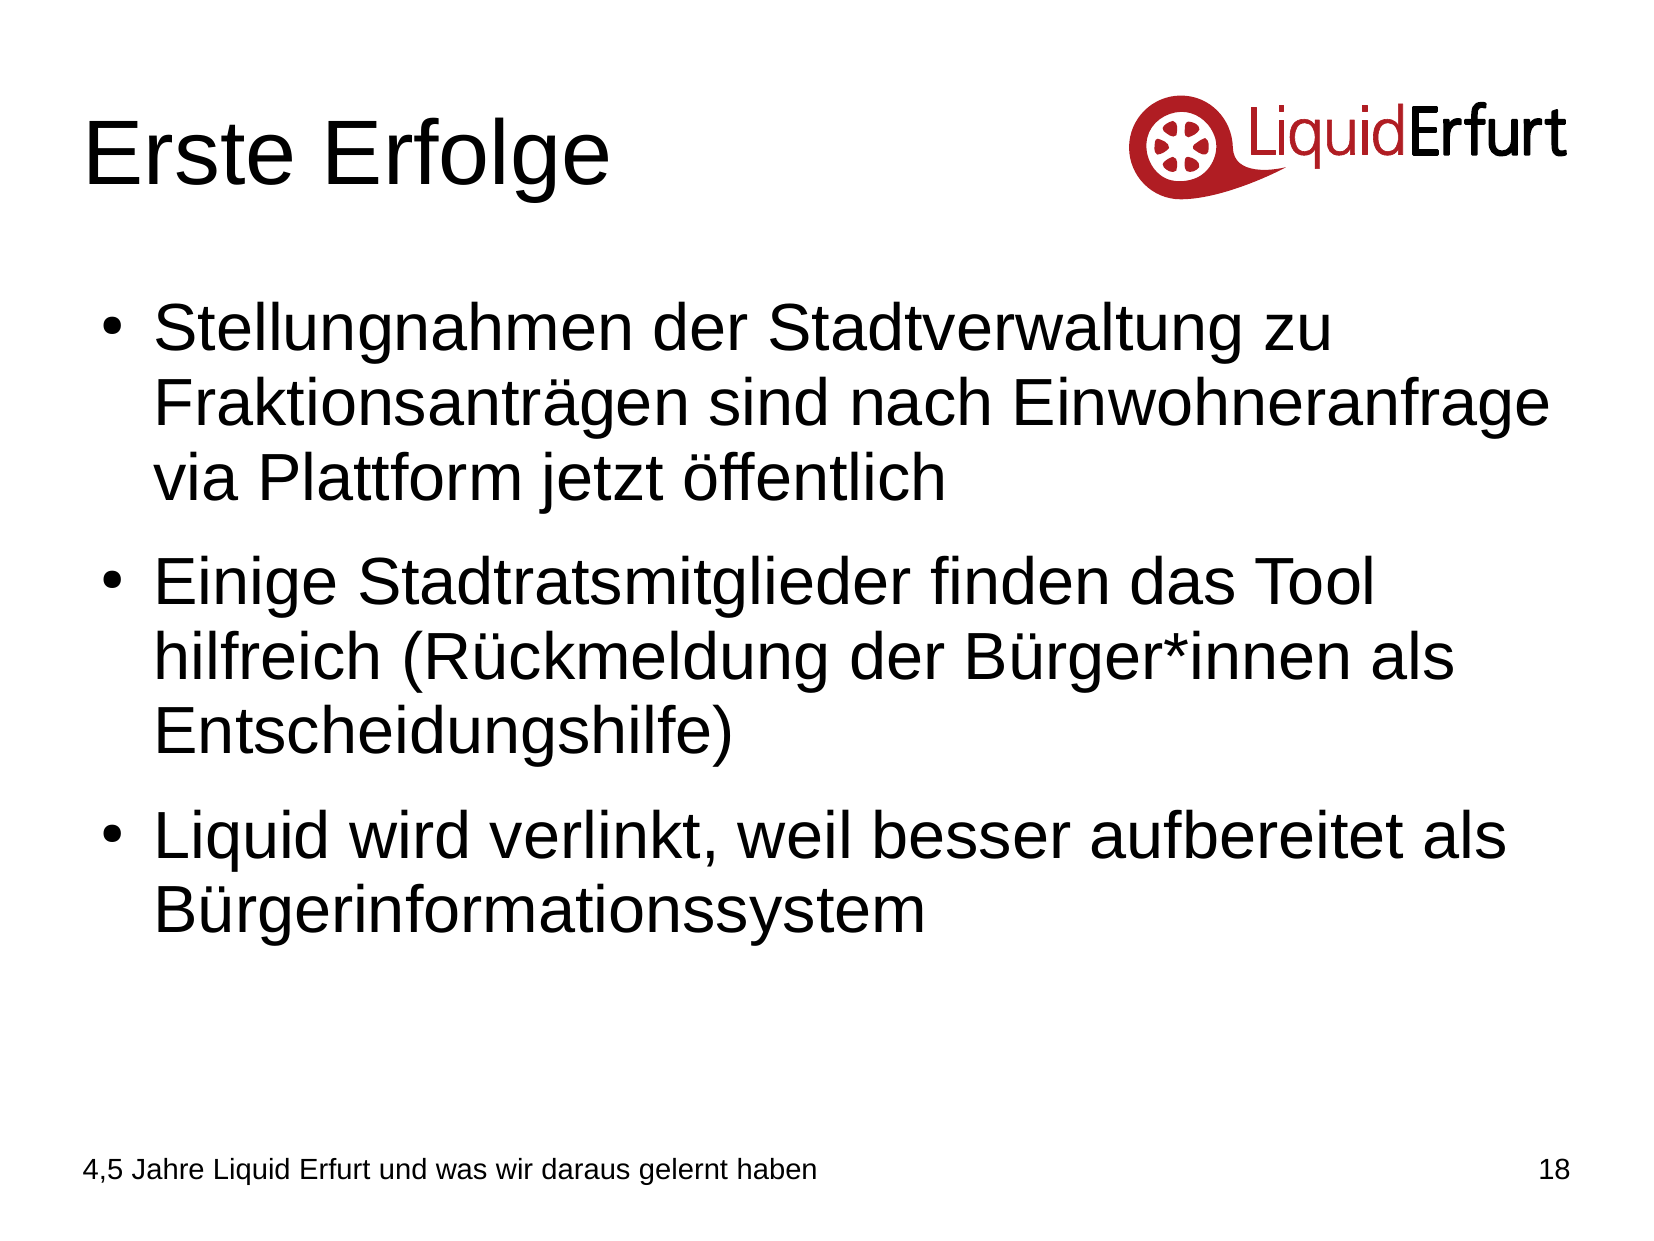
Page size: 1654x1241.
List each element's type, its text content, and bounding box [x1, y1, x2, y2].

list Stellungnahmen der Stadtverwaltung zu Fraktionsanträgen sind nach Einwohneranfrage via Plattform jetzt öffentlich Einige Stadtratsmitglieder finden das Tool hilfreich (Rückmeldung der Bürger*innen als Entscheidungshilfe) Liquid wird verlinkt, weil besser aufbereitet als Bürgerinformationssystem [82, 290, 1571, 1068]
title Erste Erfolge [82, 49, 1571, 257]
